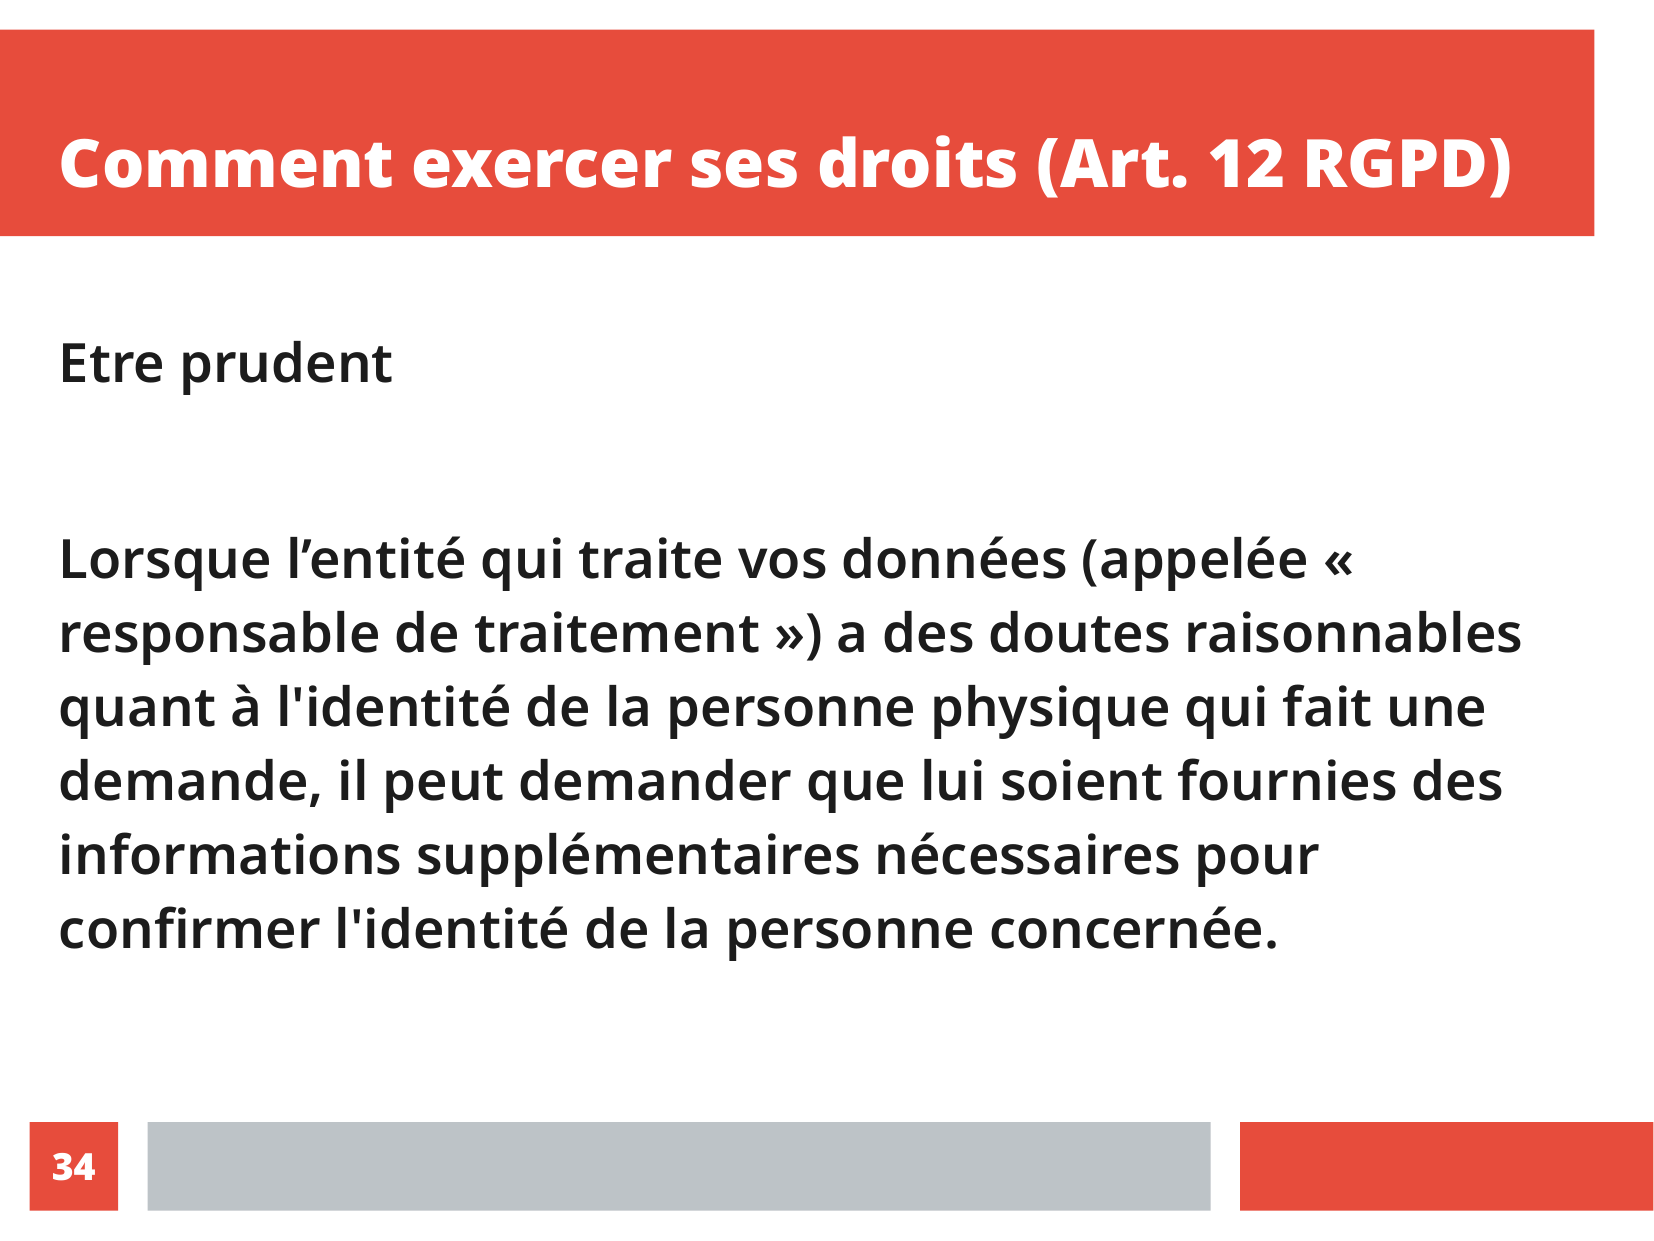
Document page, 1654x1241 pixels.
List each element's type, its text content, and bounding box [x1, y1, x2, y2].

list Etre prudent Lorsque l’entité qui traite vos données (appelée « responsable de traitement ») a des doutes raisonnables quant à l'identité de la personne physique qui fait une demande, il peut demander que lui soient fournies des informations supplémentaires nécessaires pour confirmer l'identité de la personne concernée. [59, 324, 1565, 1093]
title Comment exercer ses droits (Art. 12 RGPD) [59, 59, 1595, 207]
